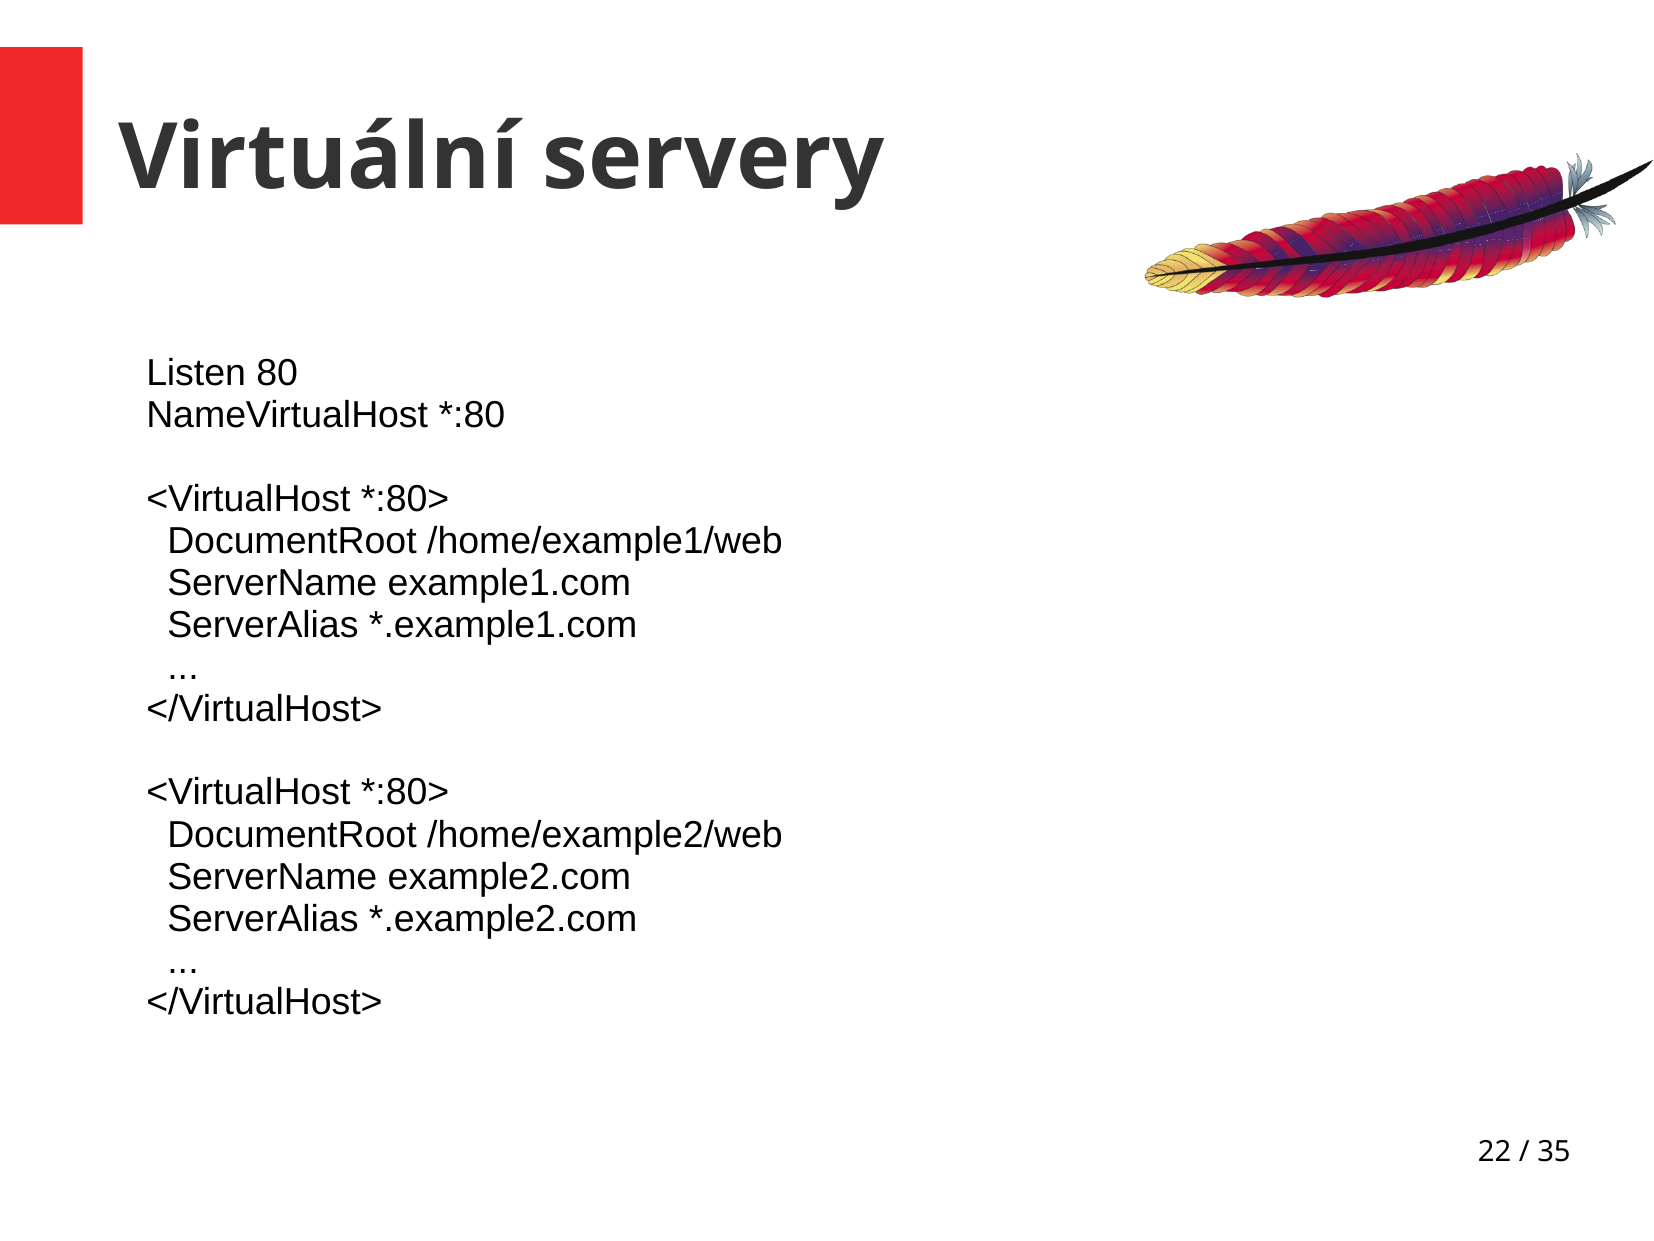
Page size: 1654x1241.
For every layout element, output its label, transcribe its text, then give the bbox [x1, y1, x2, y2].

text_box Listen 80 NameVirtualHost *:80 <VirtualHost *:80> DocumentRoot /home/example1/web ServerName example1.com ServerAlias *.example1.com ... </VirtualHost> <VirtualHost *:80> DocumentRoot /home/example2/web ServerName example2.com ServerAlias *.example2.com ... </VirtualHost> [131, 343, 1479, 1073]
picture [1144, 153, 1654, 298]
title Virtuální servery [118, 49, 1571, 257]
